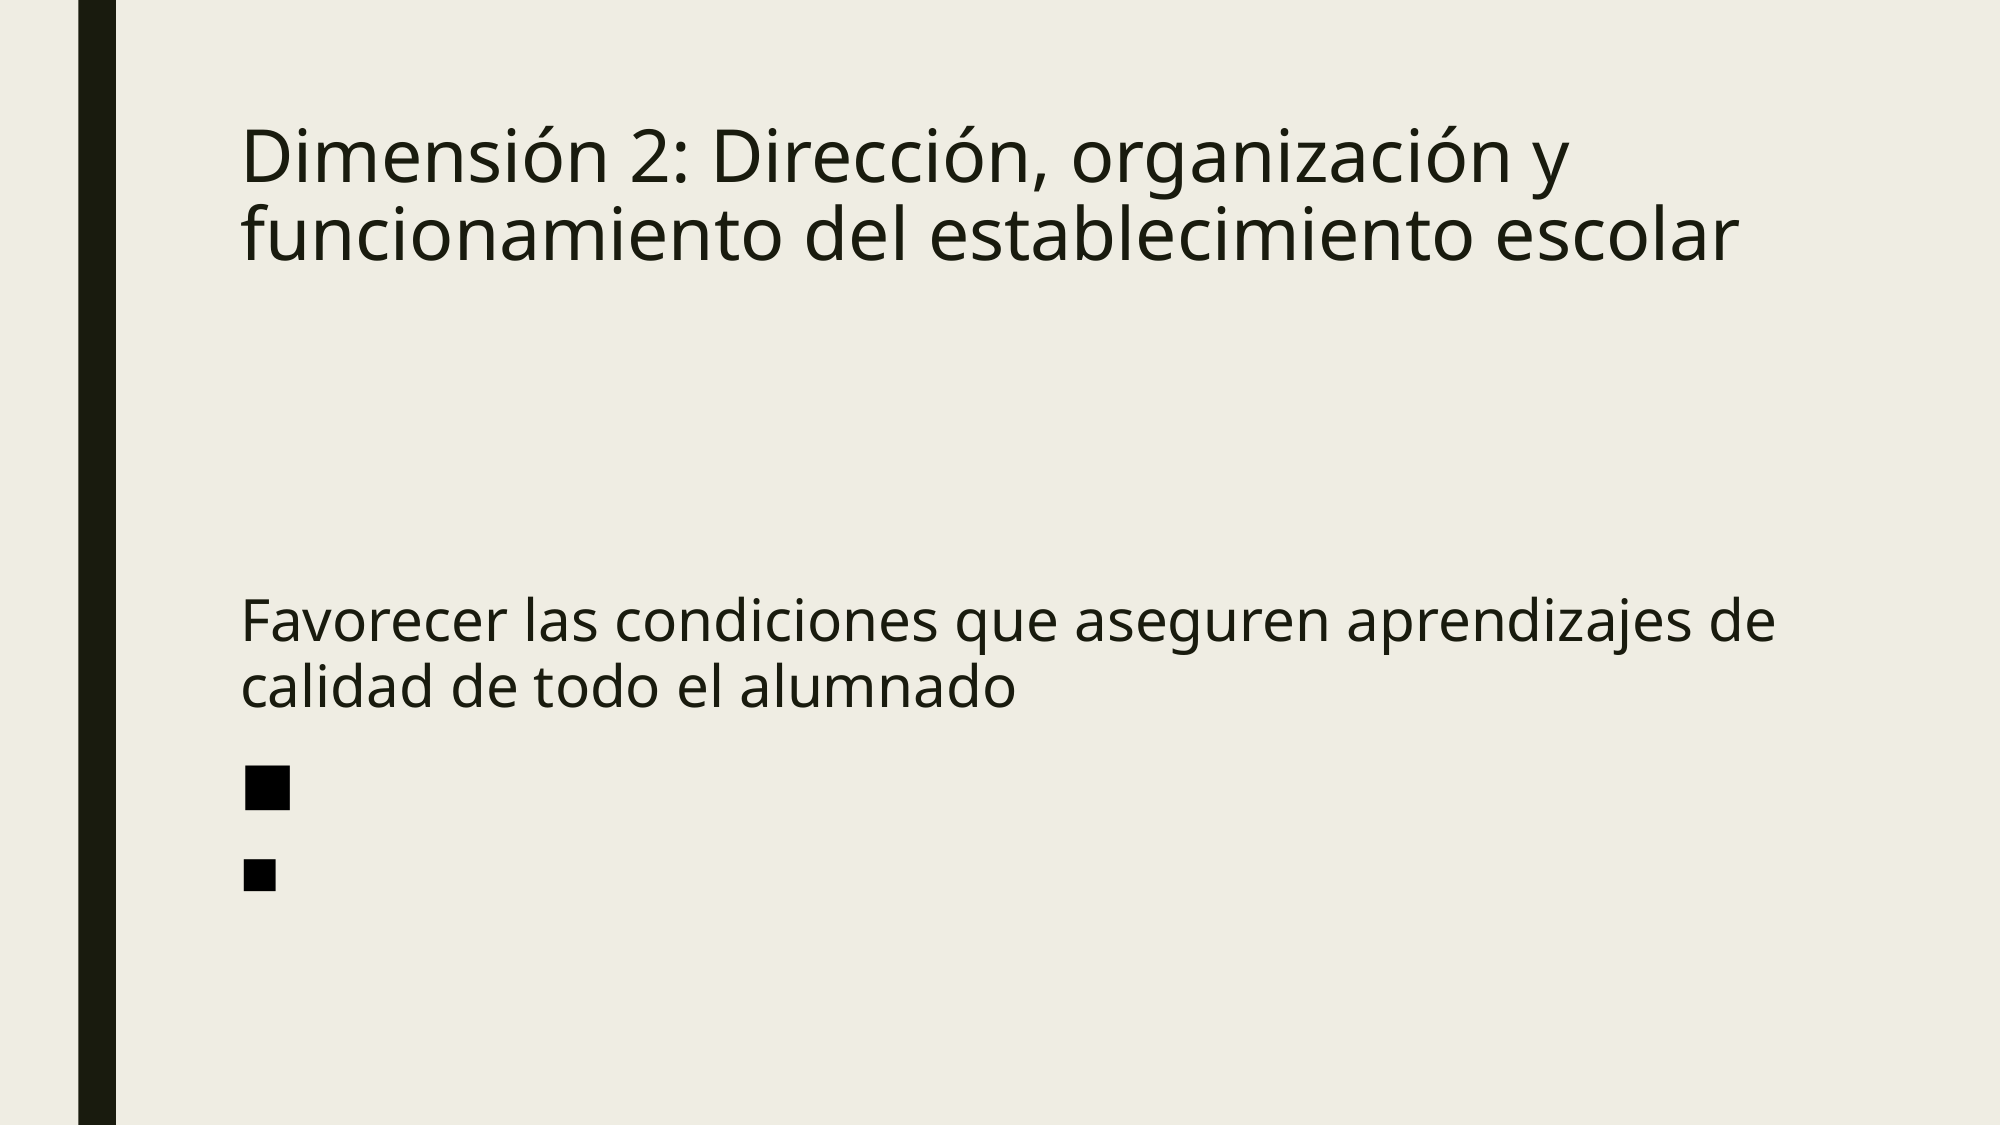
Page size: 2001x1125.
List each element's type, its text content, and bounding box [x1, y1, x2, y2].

title Dimensión 2: Dirección, organización y funcionamiento del establecimiento escolar [225, 112, 1801, 357]
list Favorecer las condiciones que aseguren aprendizajes de calidad de todo el alumnado [225, 375, 1801, 963]
